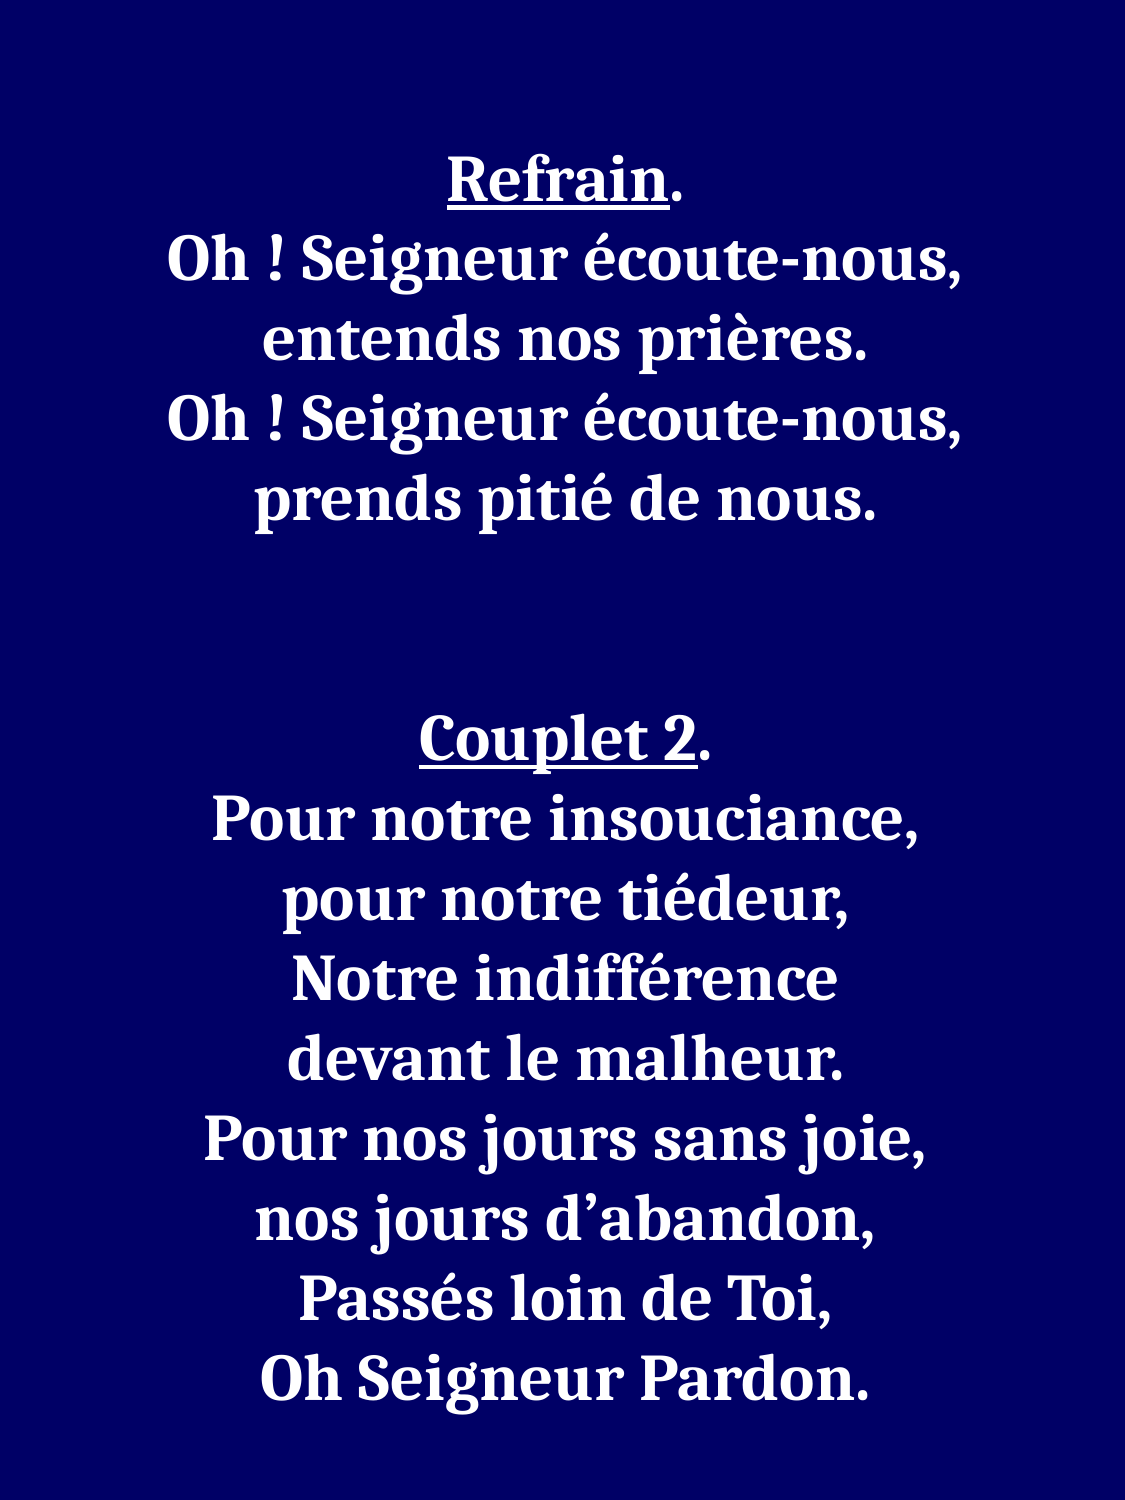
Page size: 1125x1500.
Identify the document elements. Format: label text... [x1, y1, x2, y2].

text_box Refrain. Oh ! Seigneur écoute-nous, entends nos prières. Oh ! Seigneur écoute-nous, prends pitié de nous. Couplet 2. Pour notre insouciance, pour notre tiédeur, Notre indifférence devant le malheur. Pour nos jours sans joie, nos jours d’abandon, Passés loin de Toi, Oh Seigneur Pardon. [31, 76, 1101, 1472]
